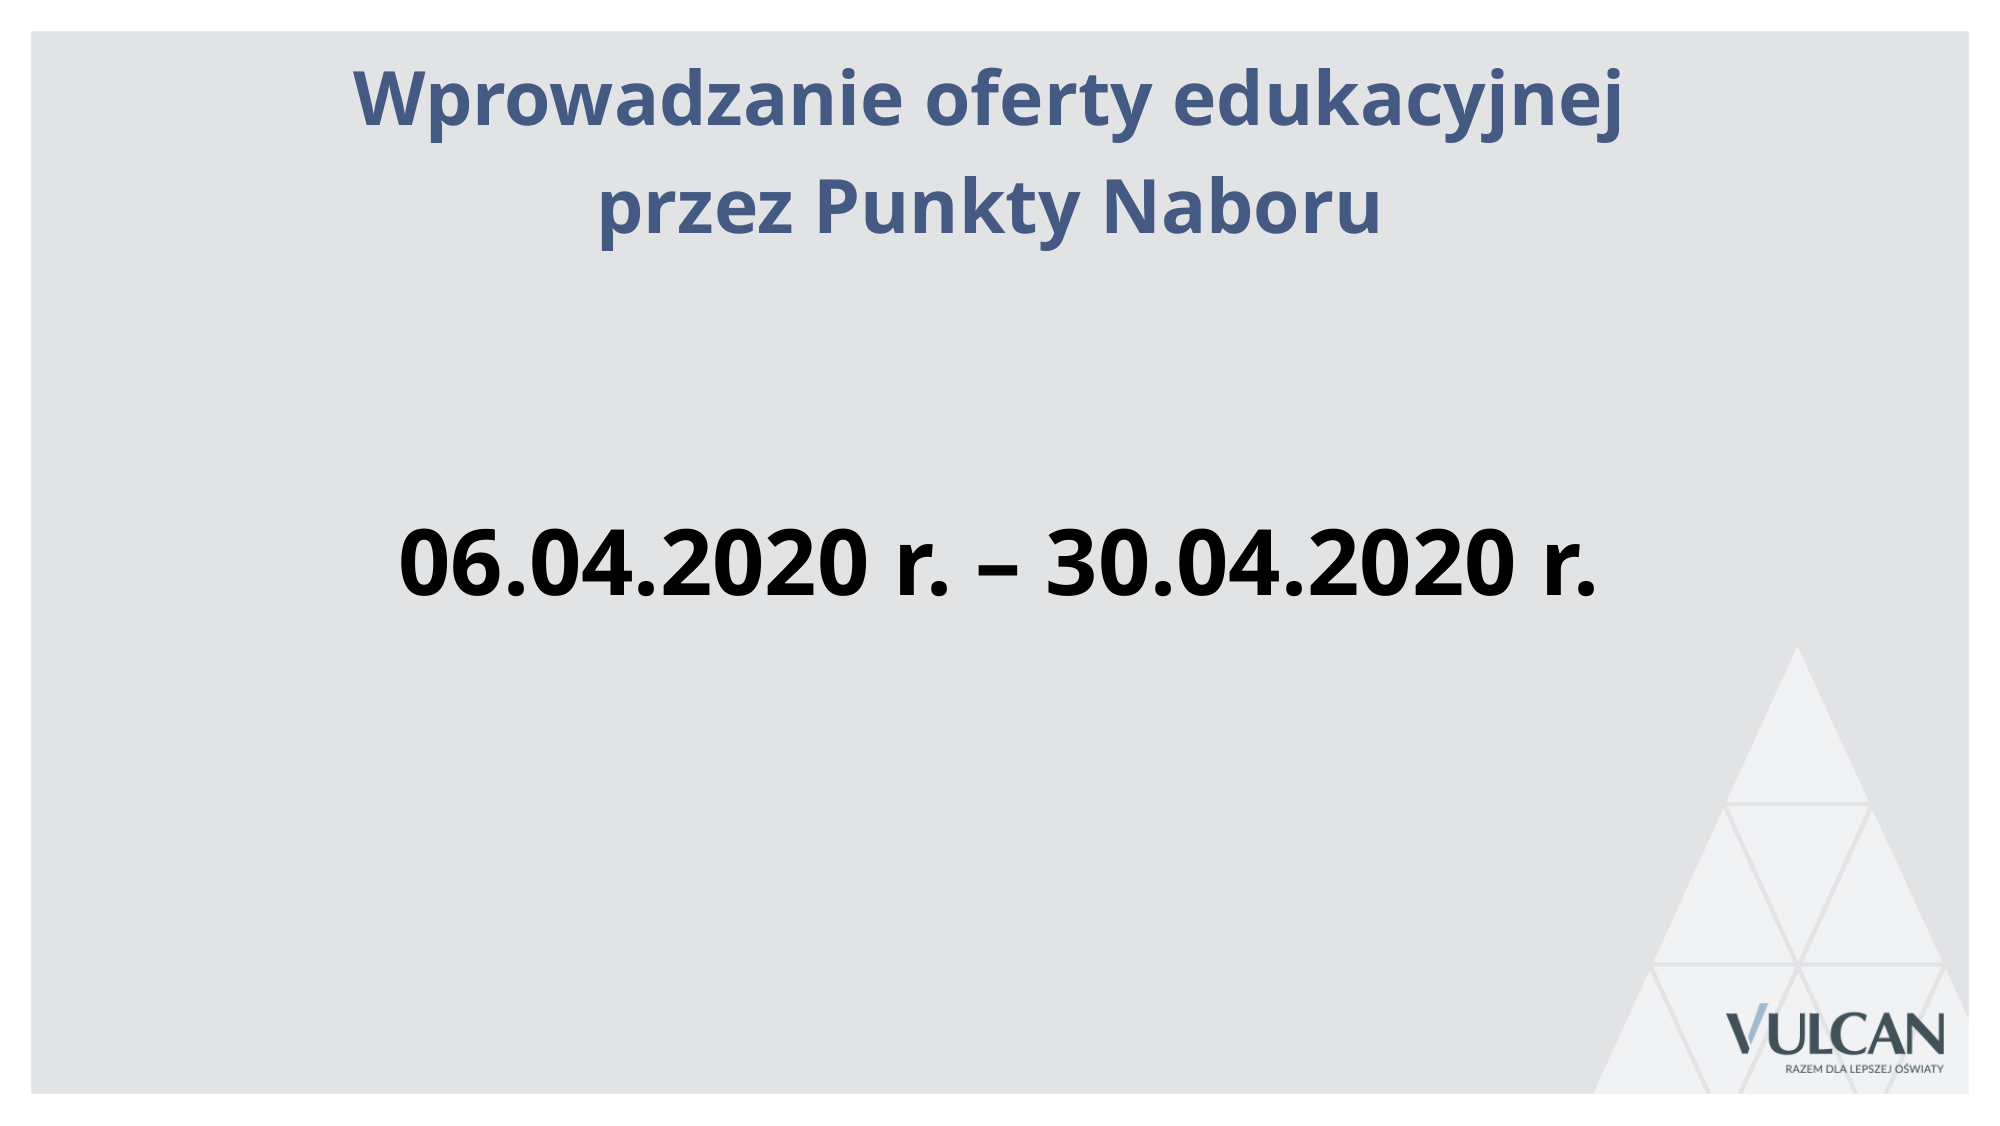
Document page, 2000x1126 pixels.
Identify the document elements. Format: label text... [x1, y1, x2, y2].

text_box Wprowadzanie oferty edukacyjnej przez Punkty Naboru 06.04.2020 r. – 30.04.2020 r. [31, 42, 1969, 180]
picture [0, 0, 2000, 1125]
